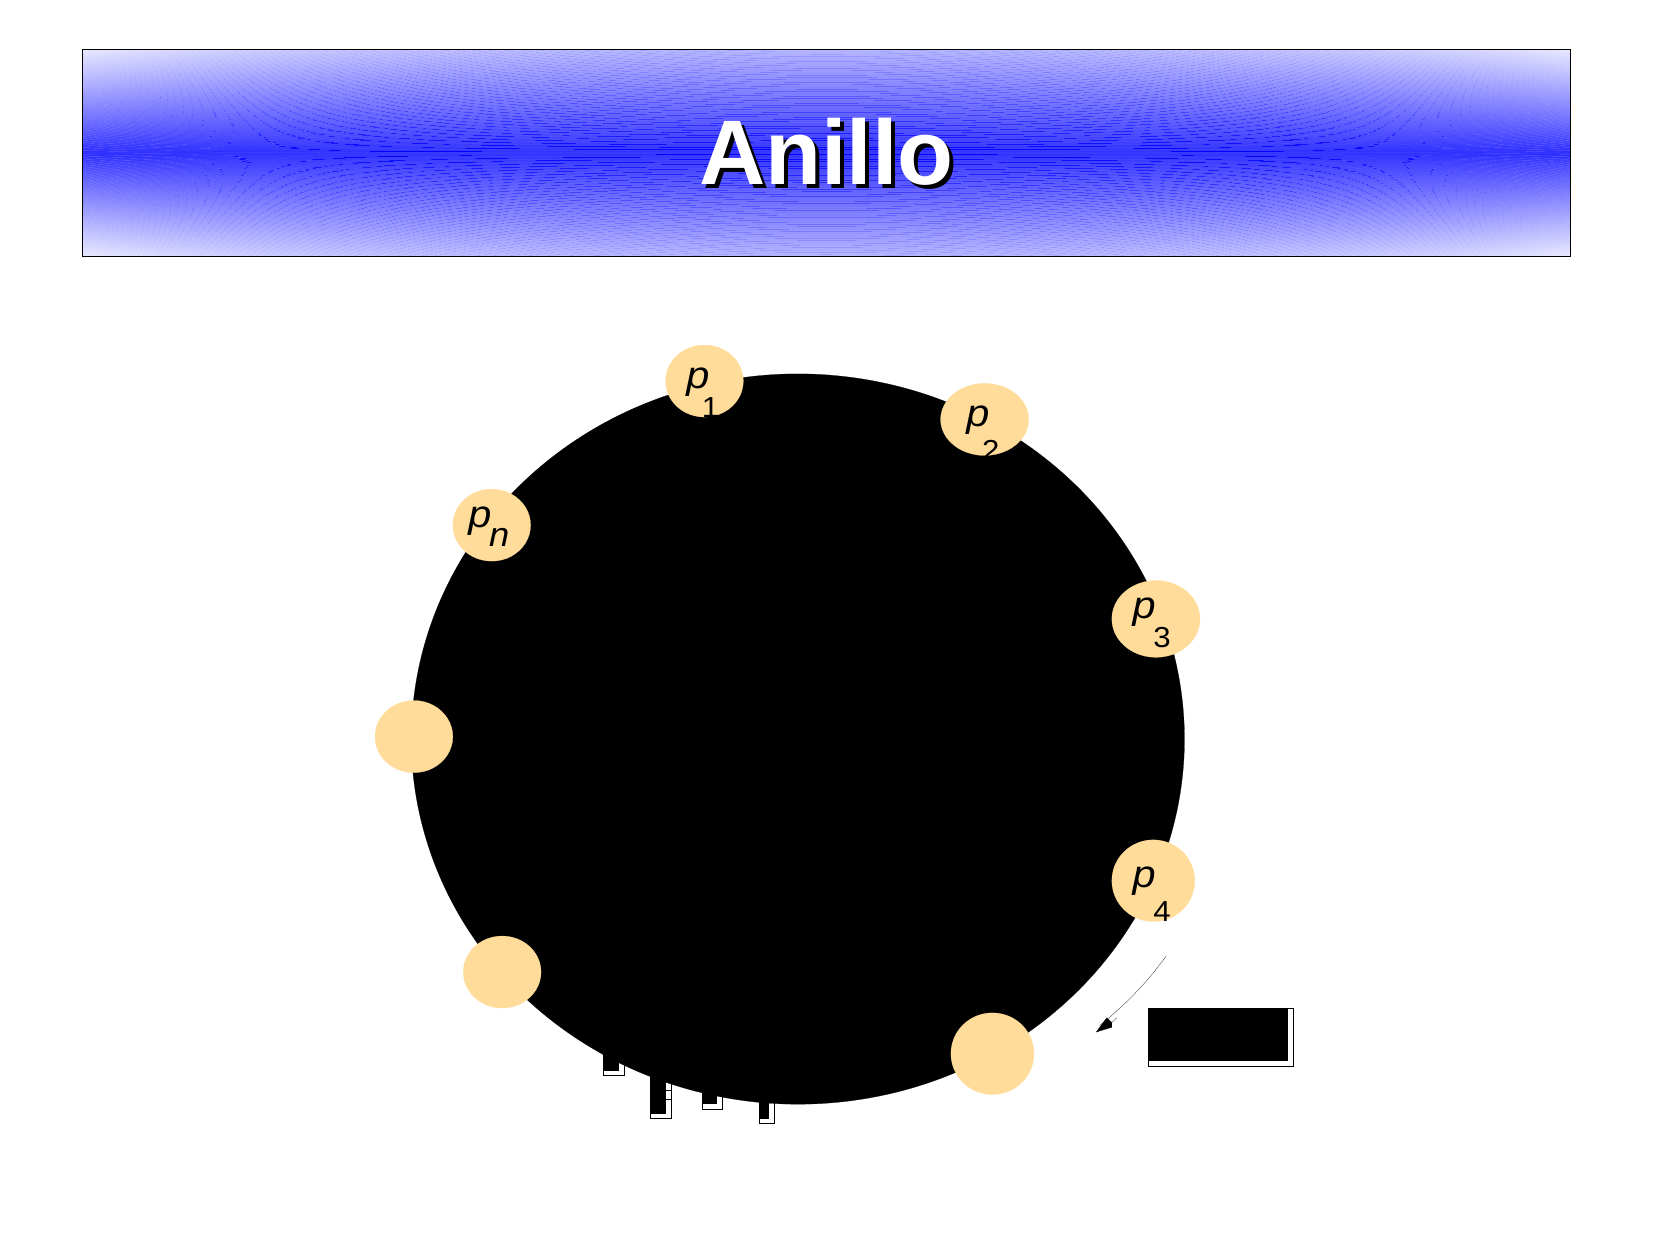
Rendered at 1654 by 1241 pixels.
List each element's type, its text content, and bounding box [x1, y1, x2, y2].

picture [375, 345, 1304, 1129]
title Anillo [82, 49, 1571, 257]
